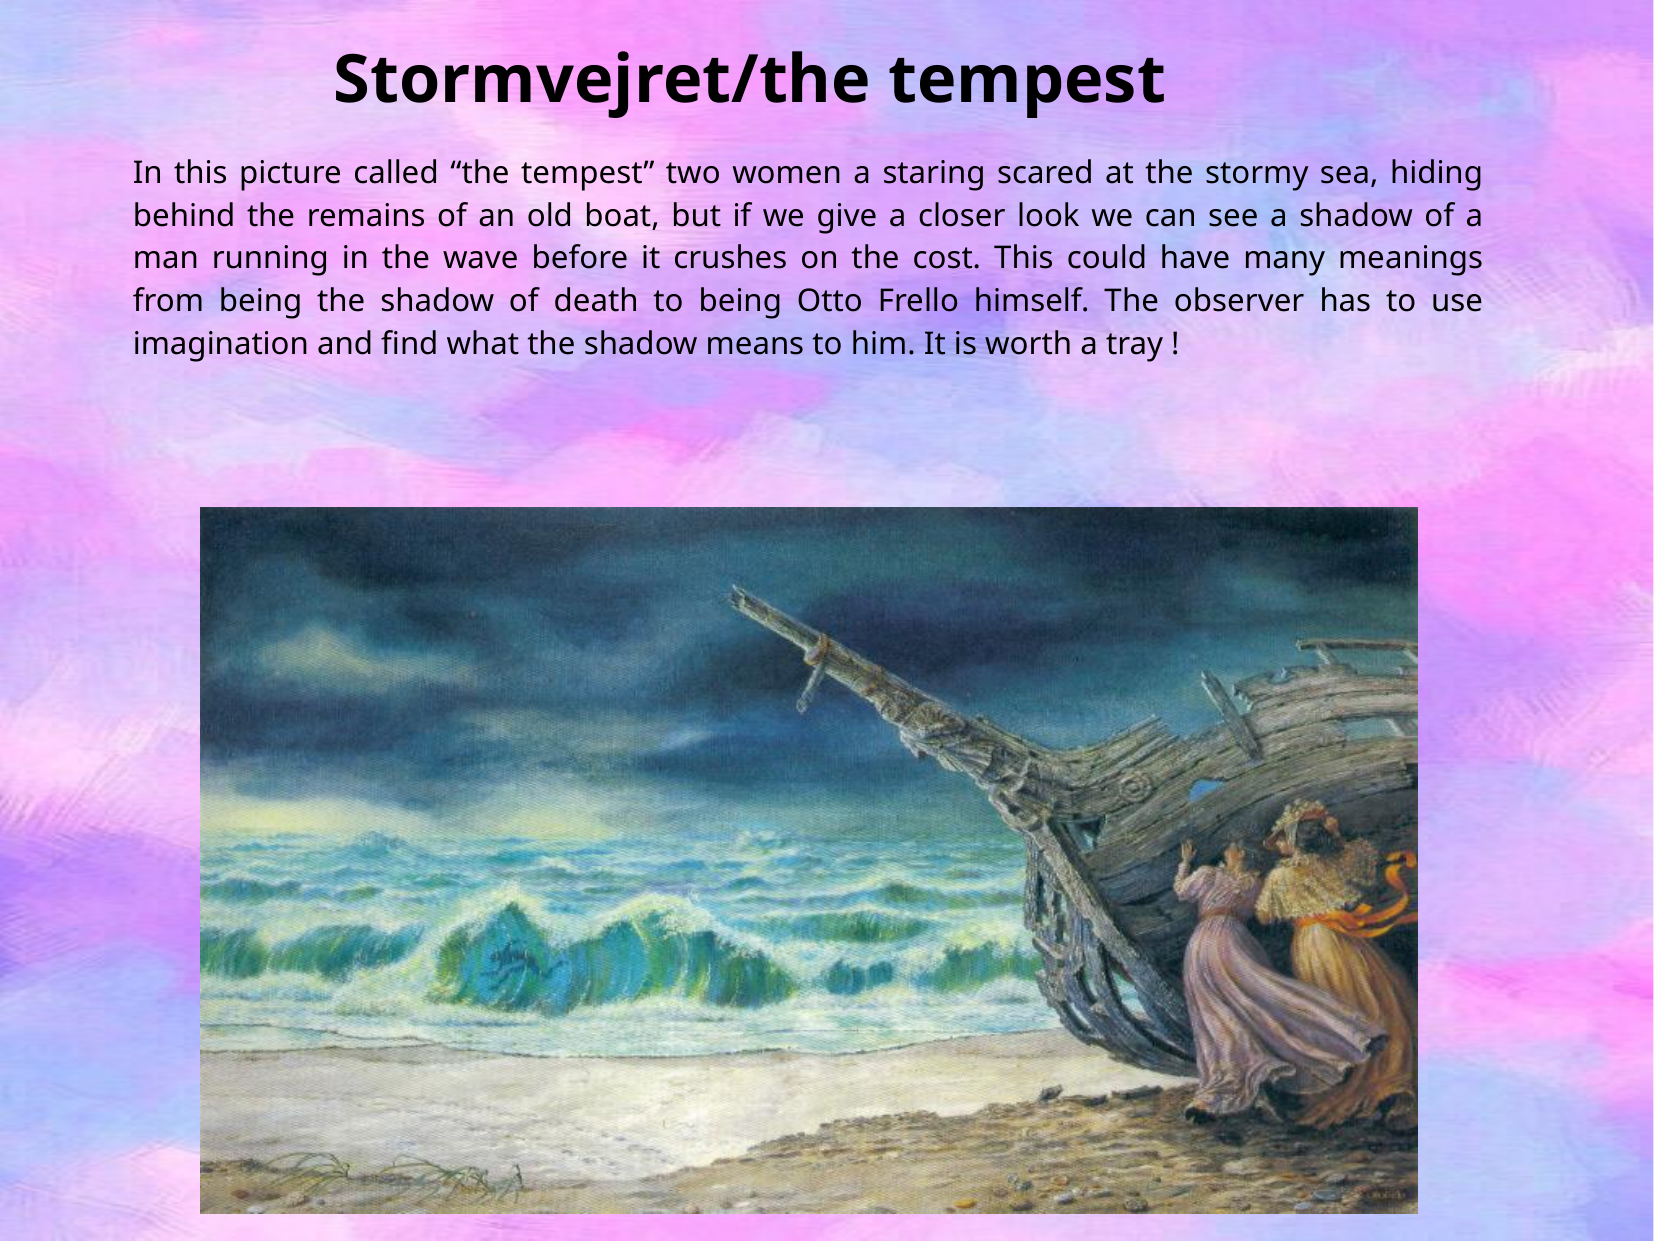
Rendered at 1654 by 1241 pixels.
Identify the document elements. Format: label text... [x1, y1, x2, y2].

picture [0, 0, 1654, 1241]
text_box Stormvejret/the tempest [318, 23, 1276, 142]
text_box In this picture called “the tempest” two women a staring scared at the stormy sea, hiding behind the remains of an old boat, but if we give a closer look we can see a shadow of a man running in the wave before it crushes on the cost. This could have many meanings from being the shadow of death to being Otto Frello himself. The observer has to use imagination and find what the shadow means to him. It is worth a tray ! [118, 142, 1501, 485]
